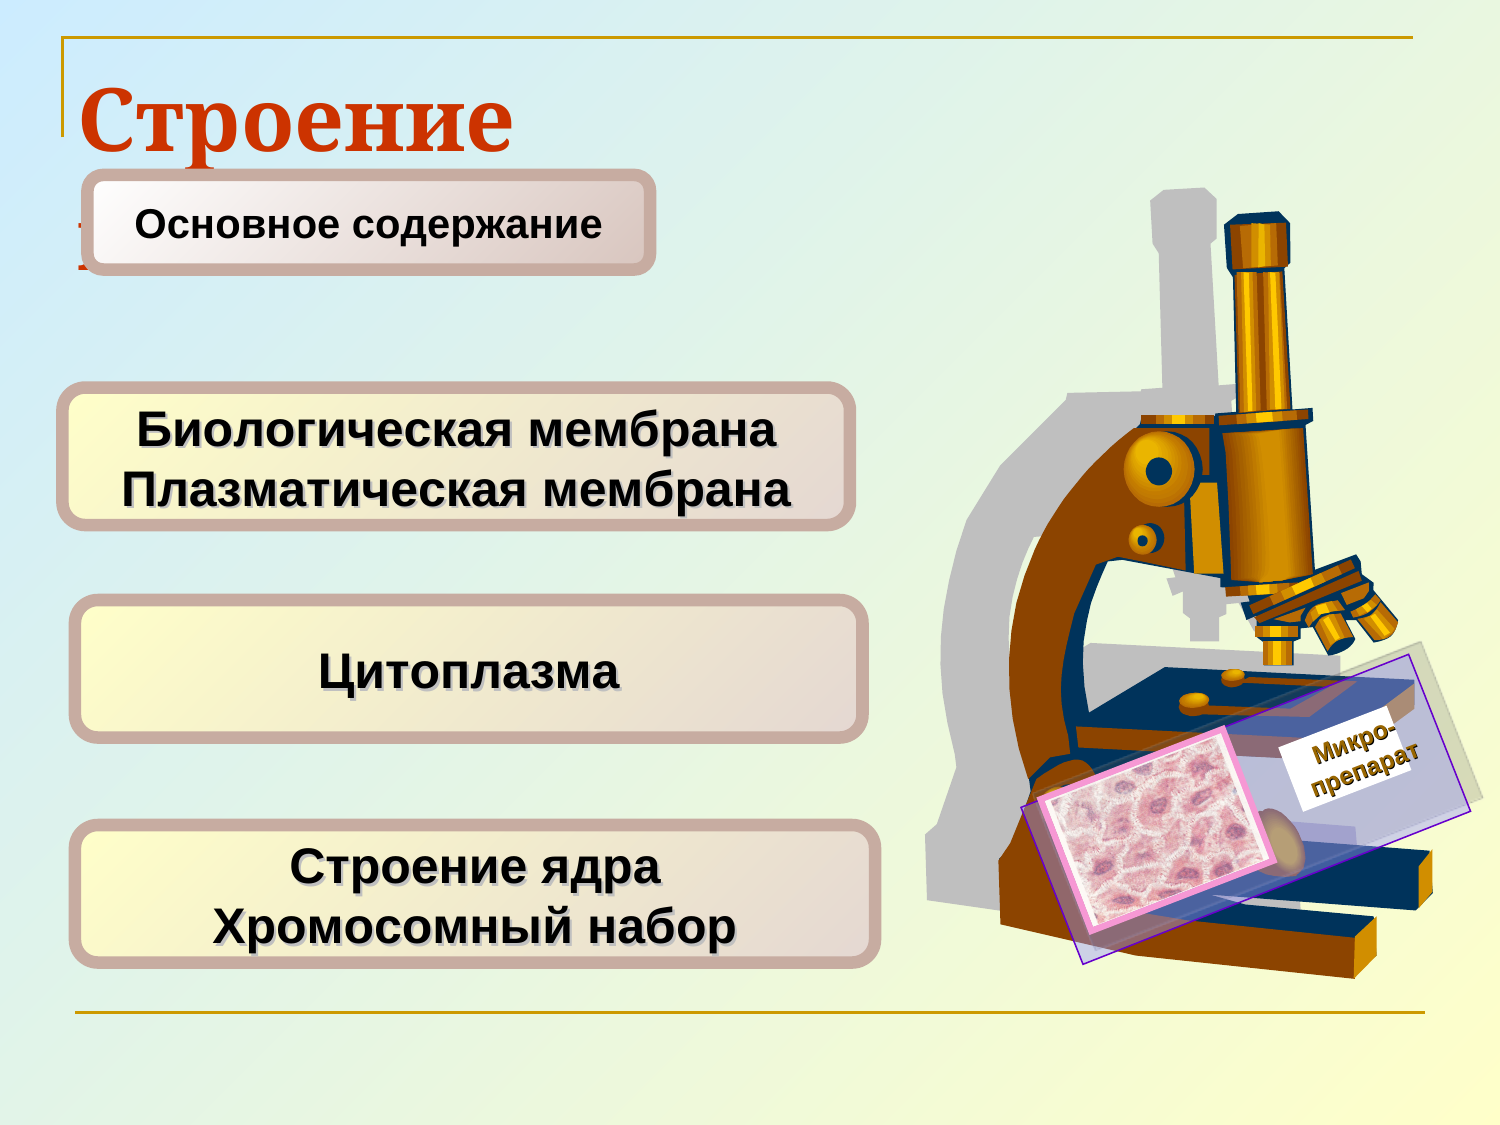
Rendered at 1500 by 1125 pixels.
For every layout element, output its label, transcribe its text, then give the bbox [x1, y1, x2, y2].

title Строение клетки [62, 50, 850, 176]
text_box Строение ядра Хромосомный набор [74, 825, 876, 963]
text_box Основное содержание [87, 174, 651, 270]
picture [1044, 733, 1270, 927]
text_box Биологическая мембрана Плазматическая мембрана [62, 387, 850, 526]
text_box Микро- препарат [1279, 706, 1411, 811]
text_box [924, 187, 1471, 979]
text_box Цитоплазма [74, 600, 863, 738]
